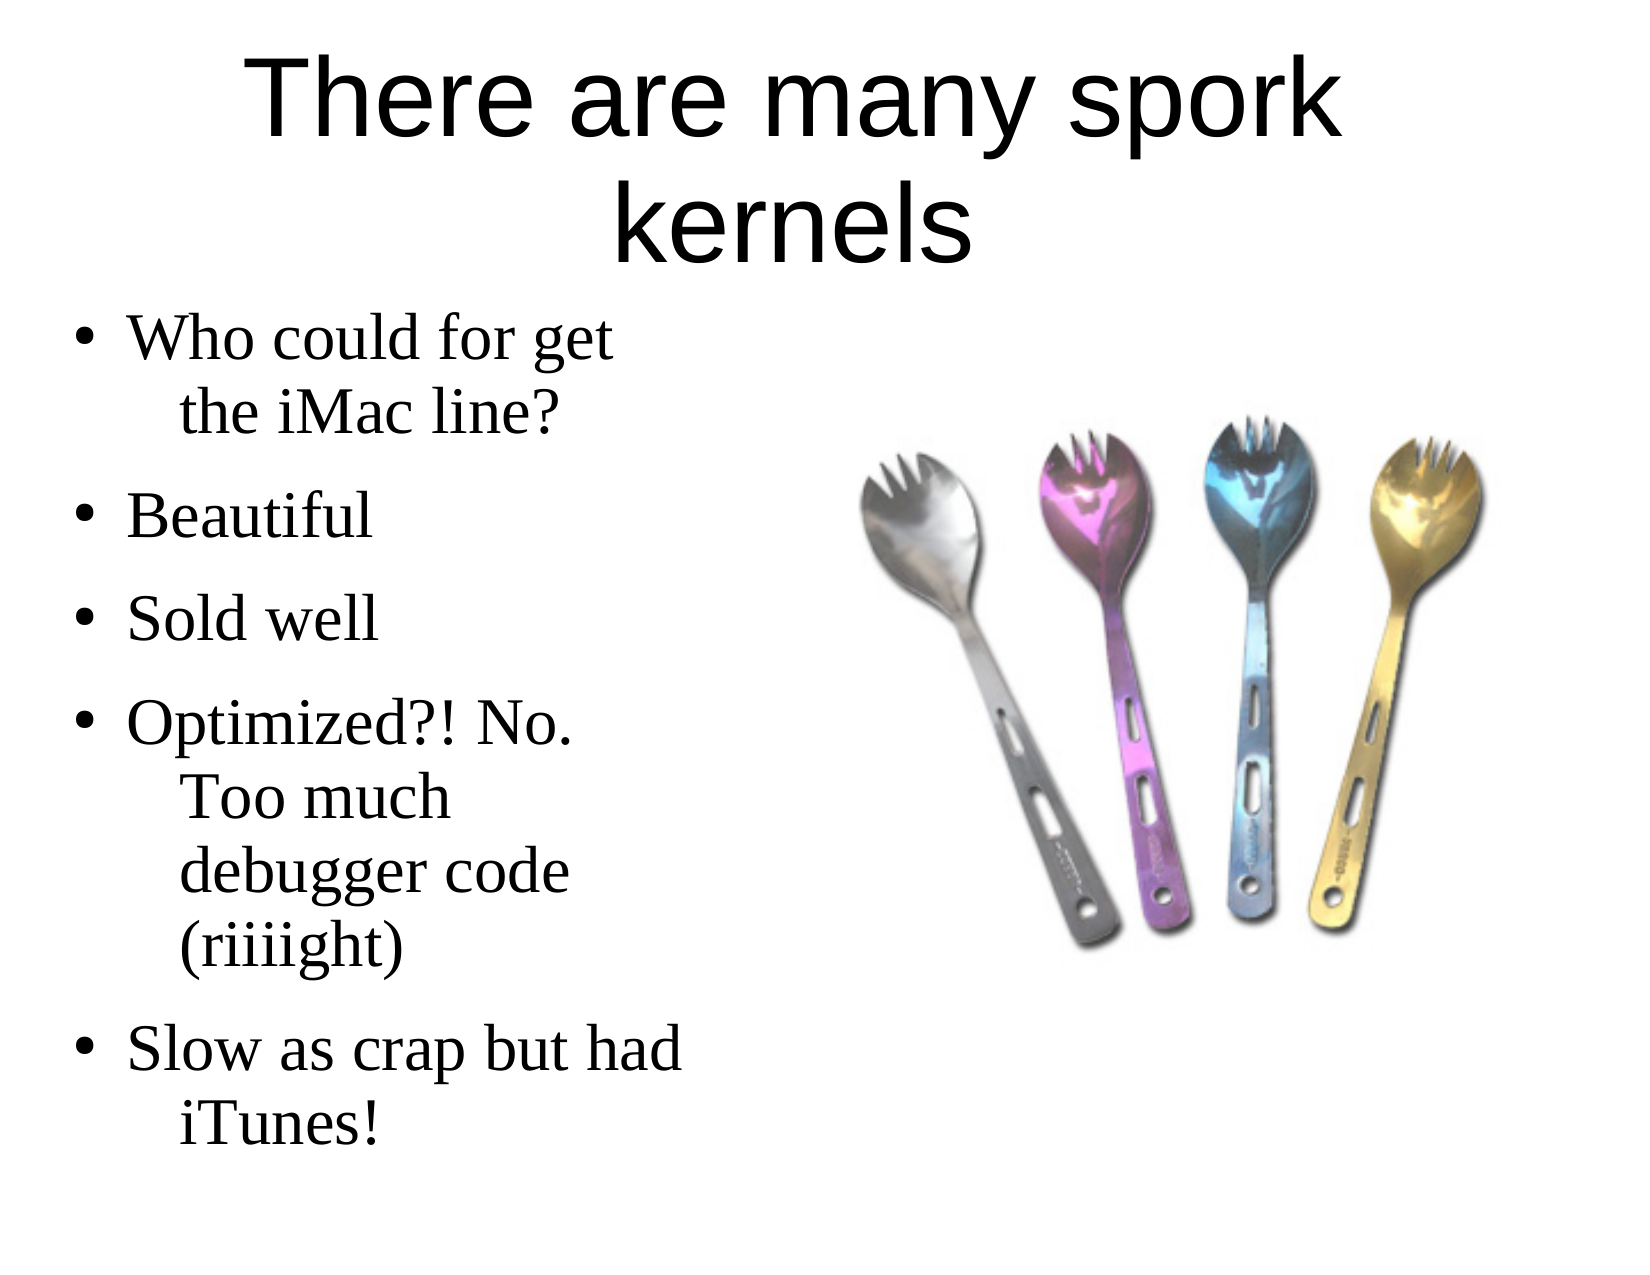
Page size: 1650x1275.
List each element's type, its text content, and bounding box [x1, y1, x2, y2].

title There are many spork kernels [85, 20, 1501, 300]
list Who could for get the iMac line? Beautiful Sold well Optimized?! No. Too much debugger code (riiiight) Slow as crap but had iTunes! [37, 299, 699, 1241]
picture [841, 400, 1504, 973]
